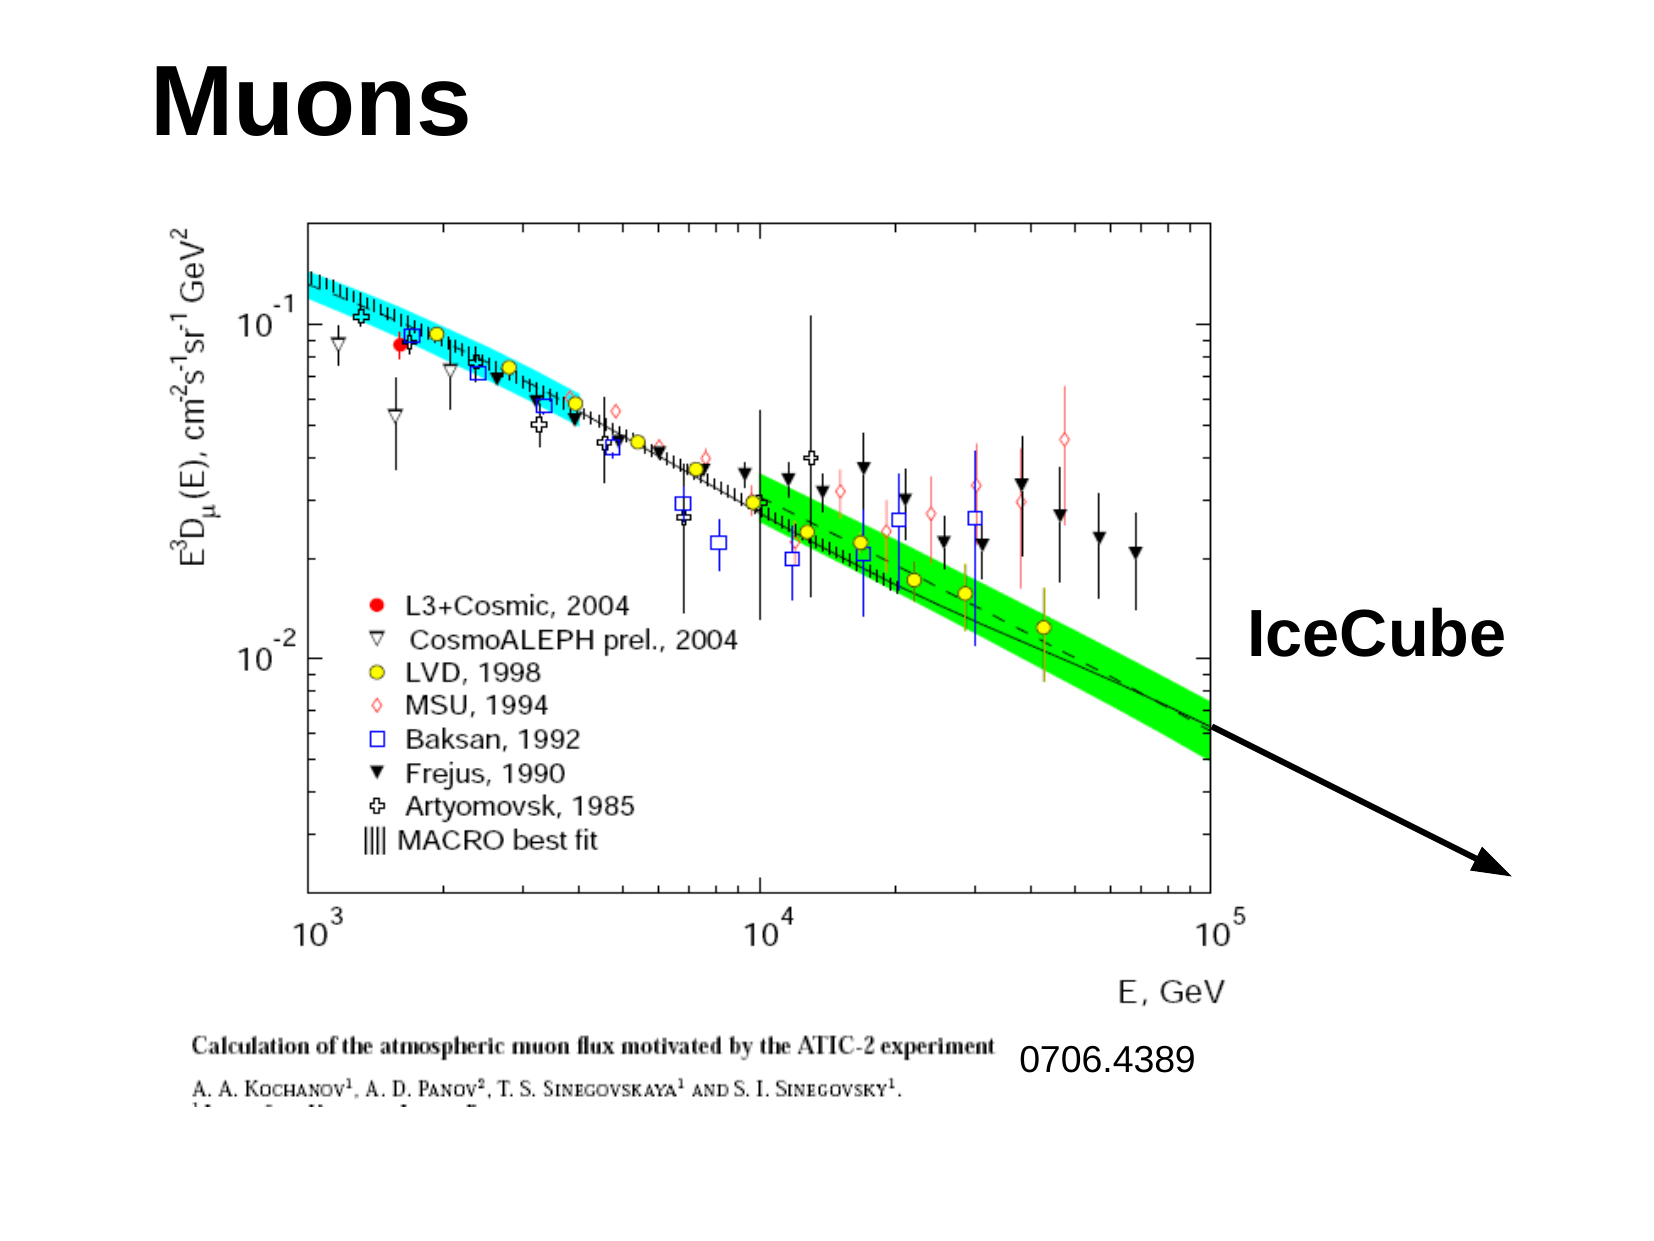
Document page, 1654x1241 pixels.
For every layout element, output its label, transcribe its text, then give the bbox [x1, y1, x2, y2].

picture [150, 187, 1276, 1107]
text_box 0706.4389 [1004, 1031, 1210, 1103]
text_box Muons [136, 37, 488, 204]
text_box IceCube [1232, 588, 1522, 704]
